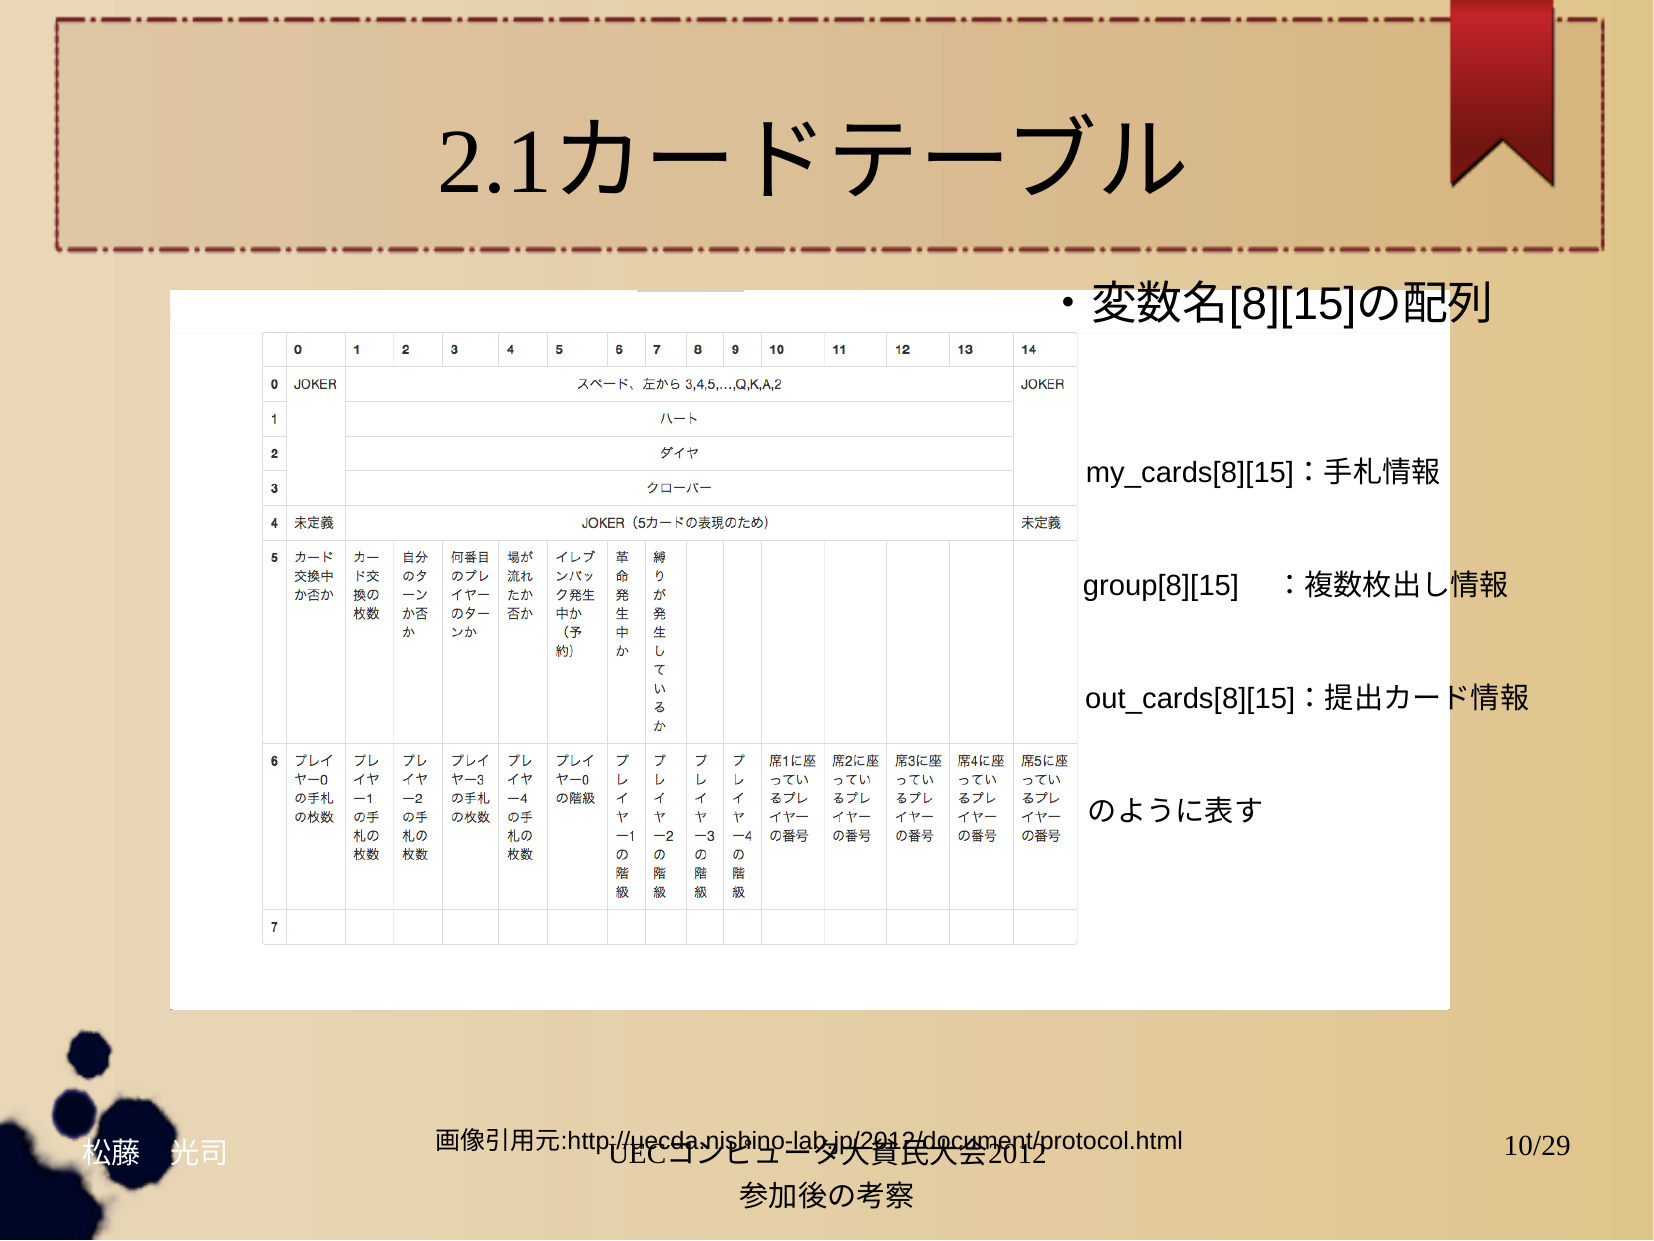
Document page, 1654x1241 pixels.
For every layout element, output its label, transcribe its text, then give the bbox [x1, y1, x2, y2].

picture [0, 0, 1654, 1240]
title 2.1カードテーブル [82, 49, 1453, 230]
subtitle ・変数名[8][15]の配列 my_cards[8][15]：手札情報 group[8][15] ：複数枚出し情報 out_cards[8][15]：提出カード情報 のように表す 画像引用元:http://uecda.nishino-lab.jp/2012/document/protocol.html [82, 230, 1538, 1070]
